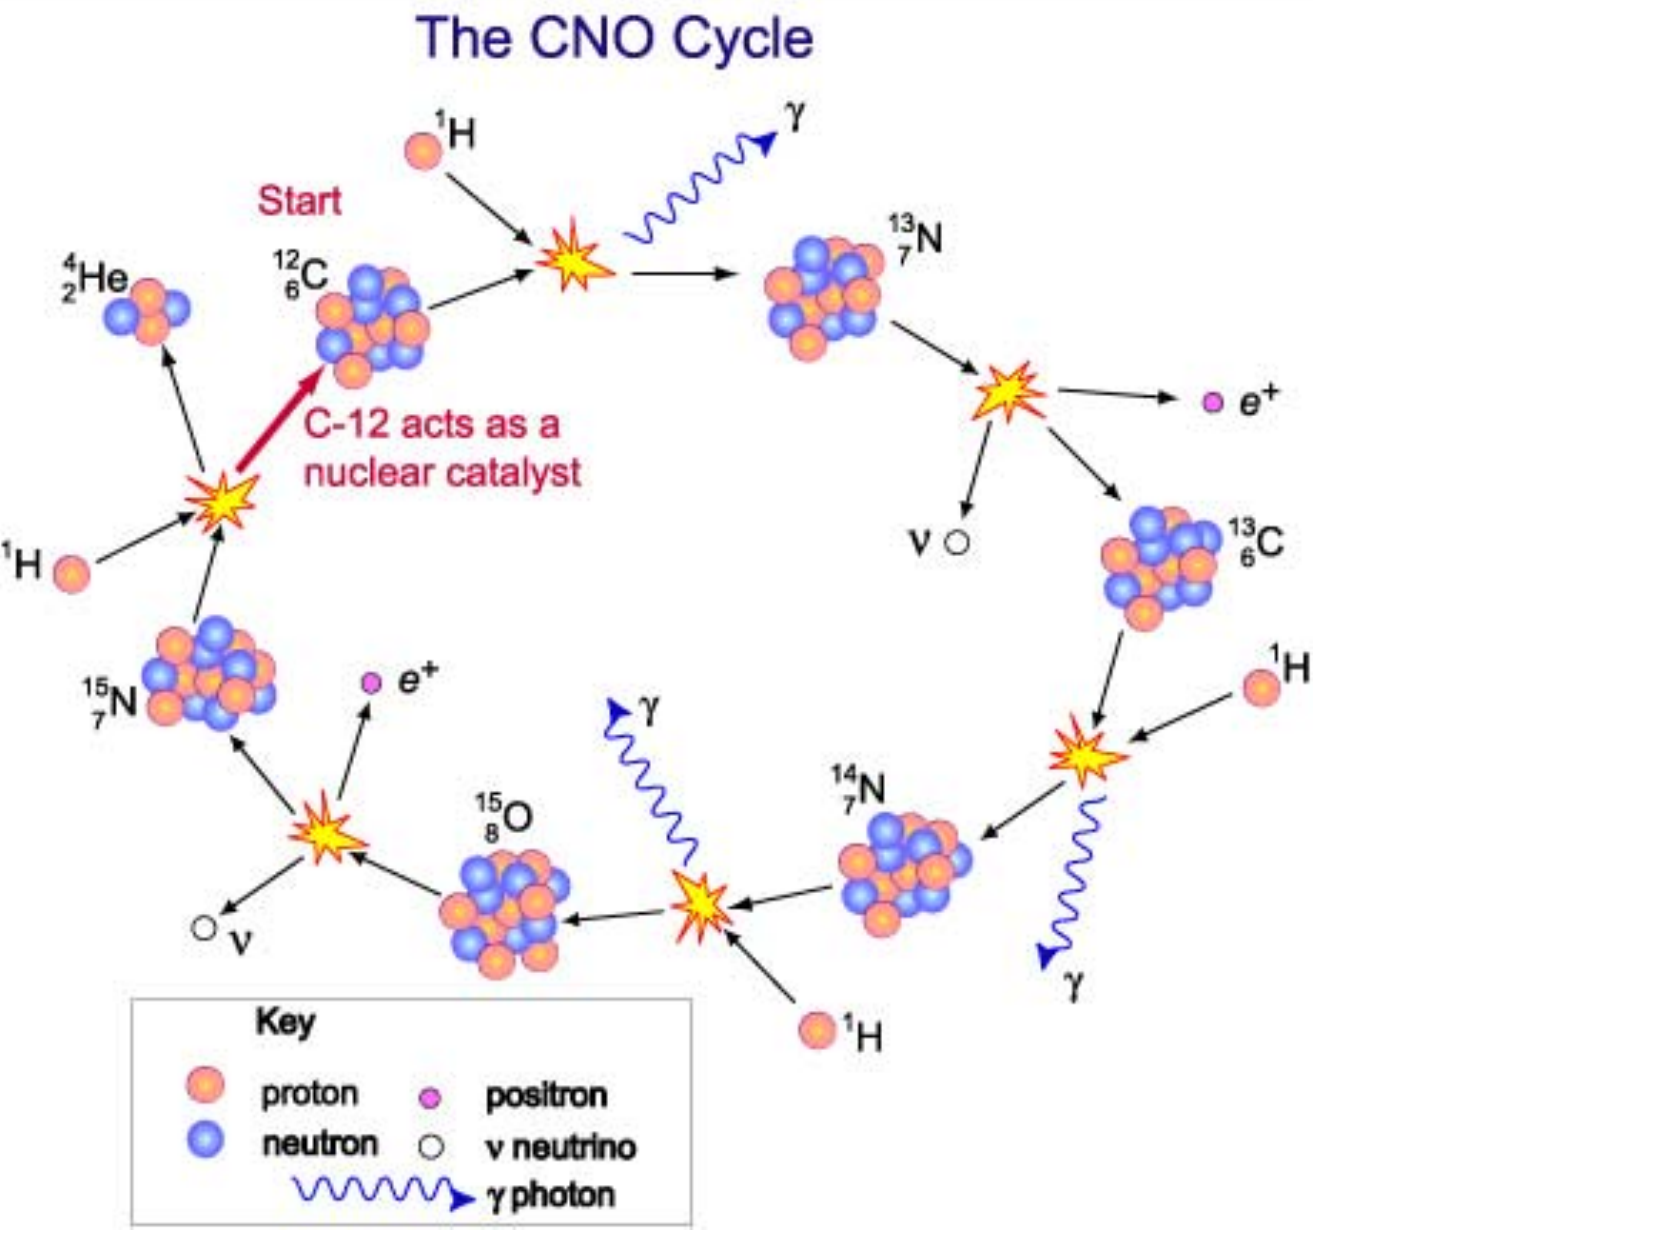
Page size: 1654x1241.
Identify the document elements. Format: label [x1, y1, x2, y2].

picture [0, 0, 1313, 1231]
